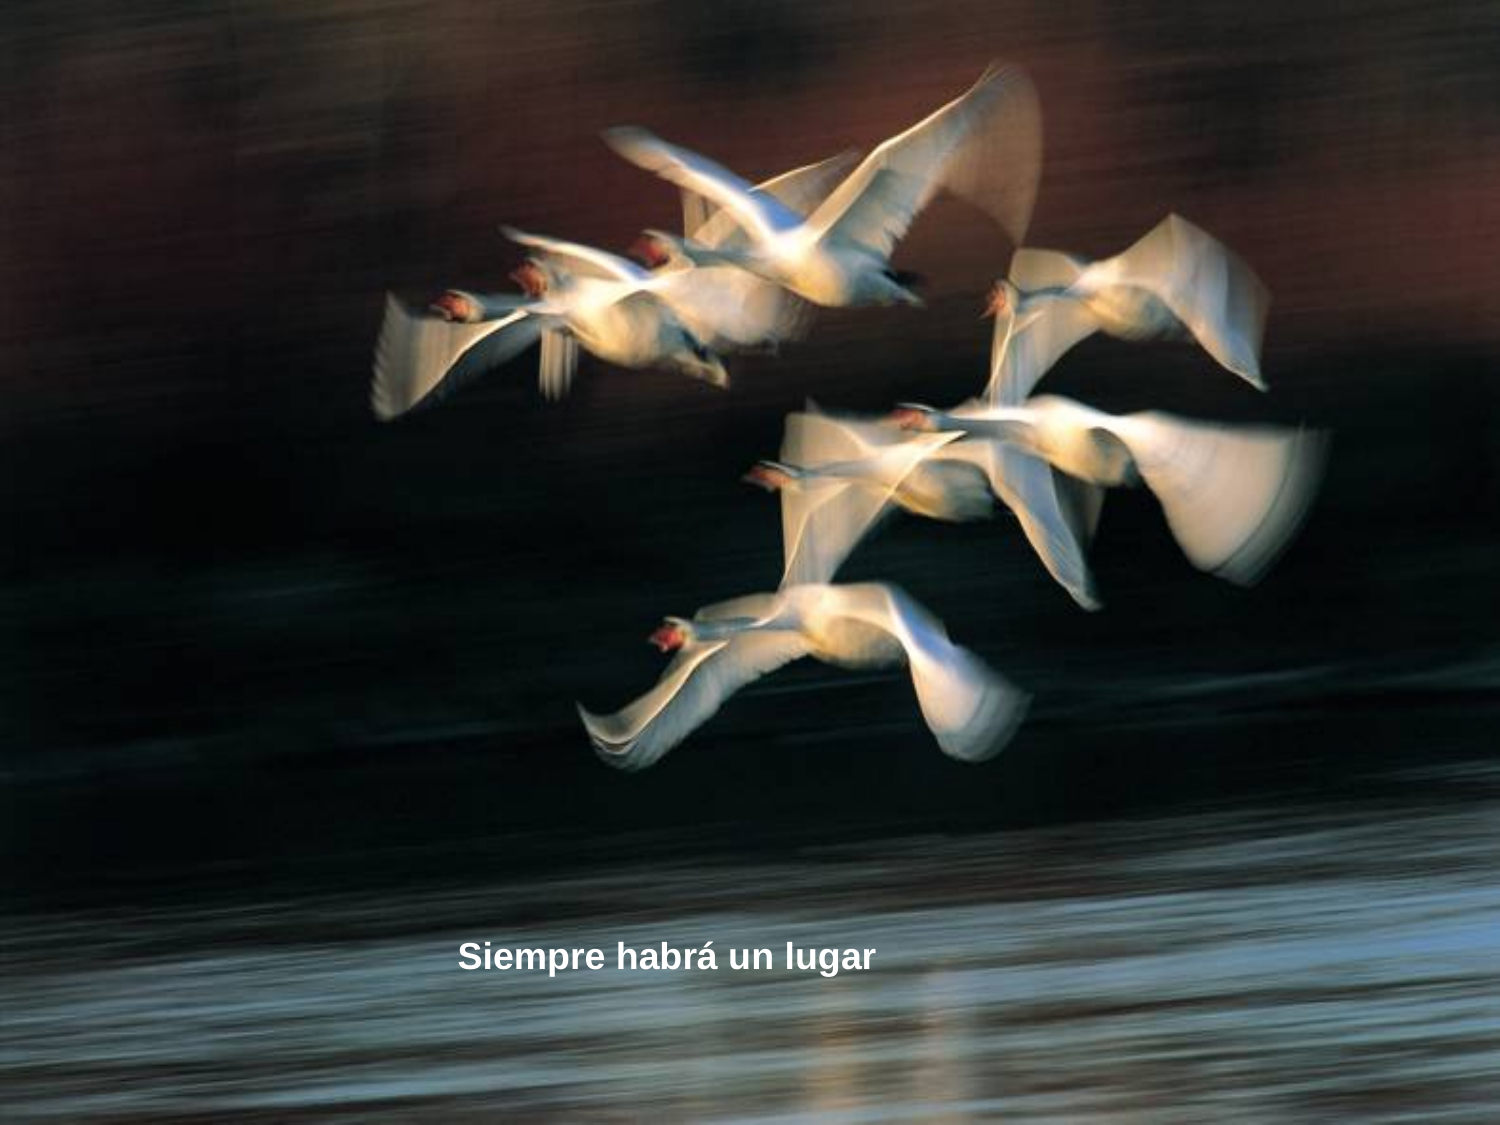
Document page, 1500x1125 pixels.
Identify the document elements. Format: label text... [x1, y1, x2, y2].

text_box Siempre habrá un lugar [442, 924, 988, 1031]
picture [0, 0, 1500, 1125]
